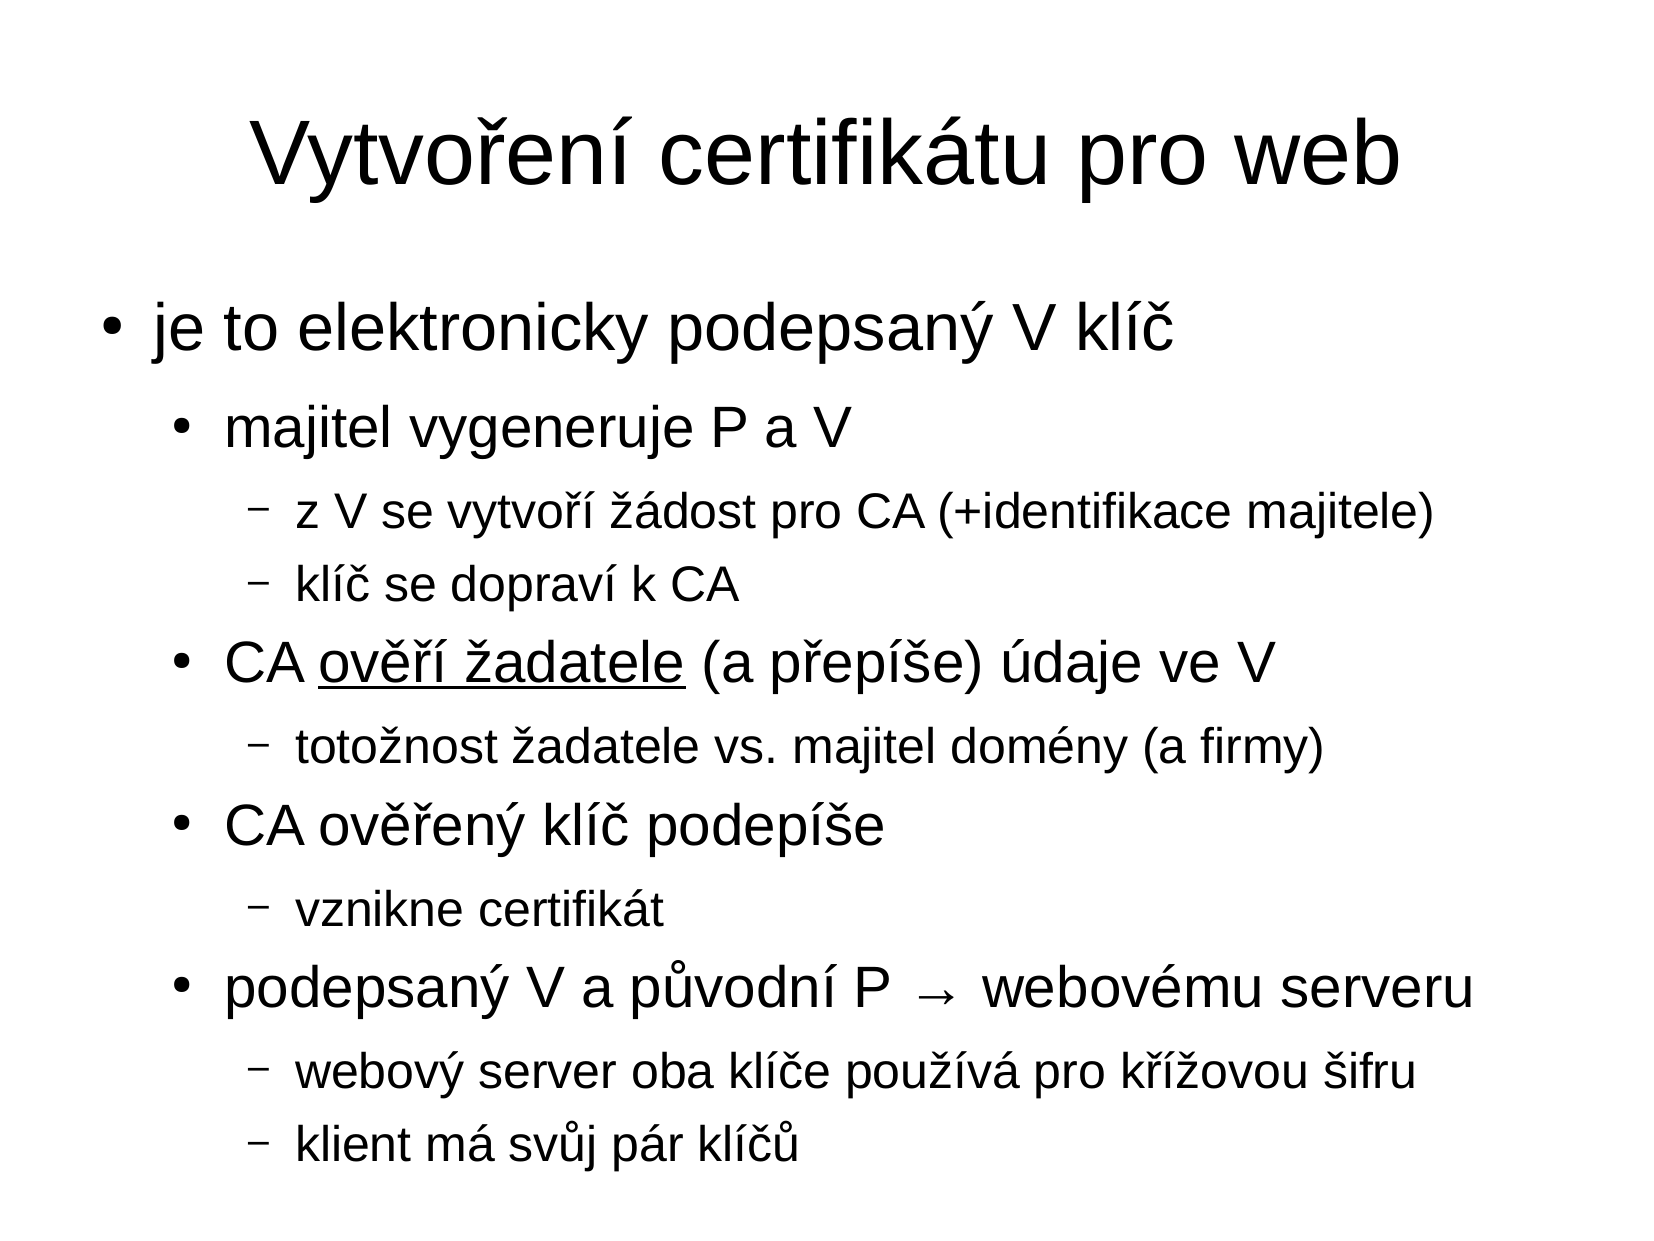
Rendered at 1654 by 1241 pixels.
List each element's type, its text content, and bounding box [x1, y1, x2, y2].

title Vytvoření certifikátu pro web [82, 49, 1571, 257]
list je to elektronicky podepsaný V klíč majitel vygeneruje P a V z V se vytvoří žádost pro CA (+identifikace majitele) klíč se dopraví k CA CA ověří žadatele (a přepíše) údaje ve V totožnost žadatele vs. majitel domény (a firmy) CA ověřený klíč podepíše vznikne certifikát podepsaný V a původní P → webovému serveru webový server oba klíče používá pro křížovou šifru klient má svůj pár klíčů [82, 290, 1571, 1173]
